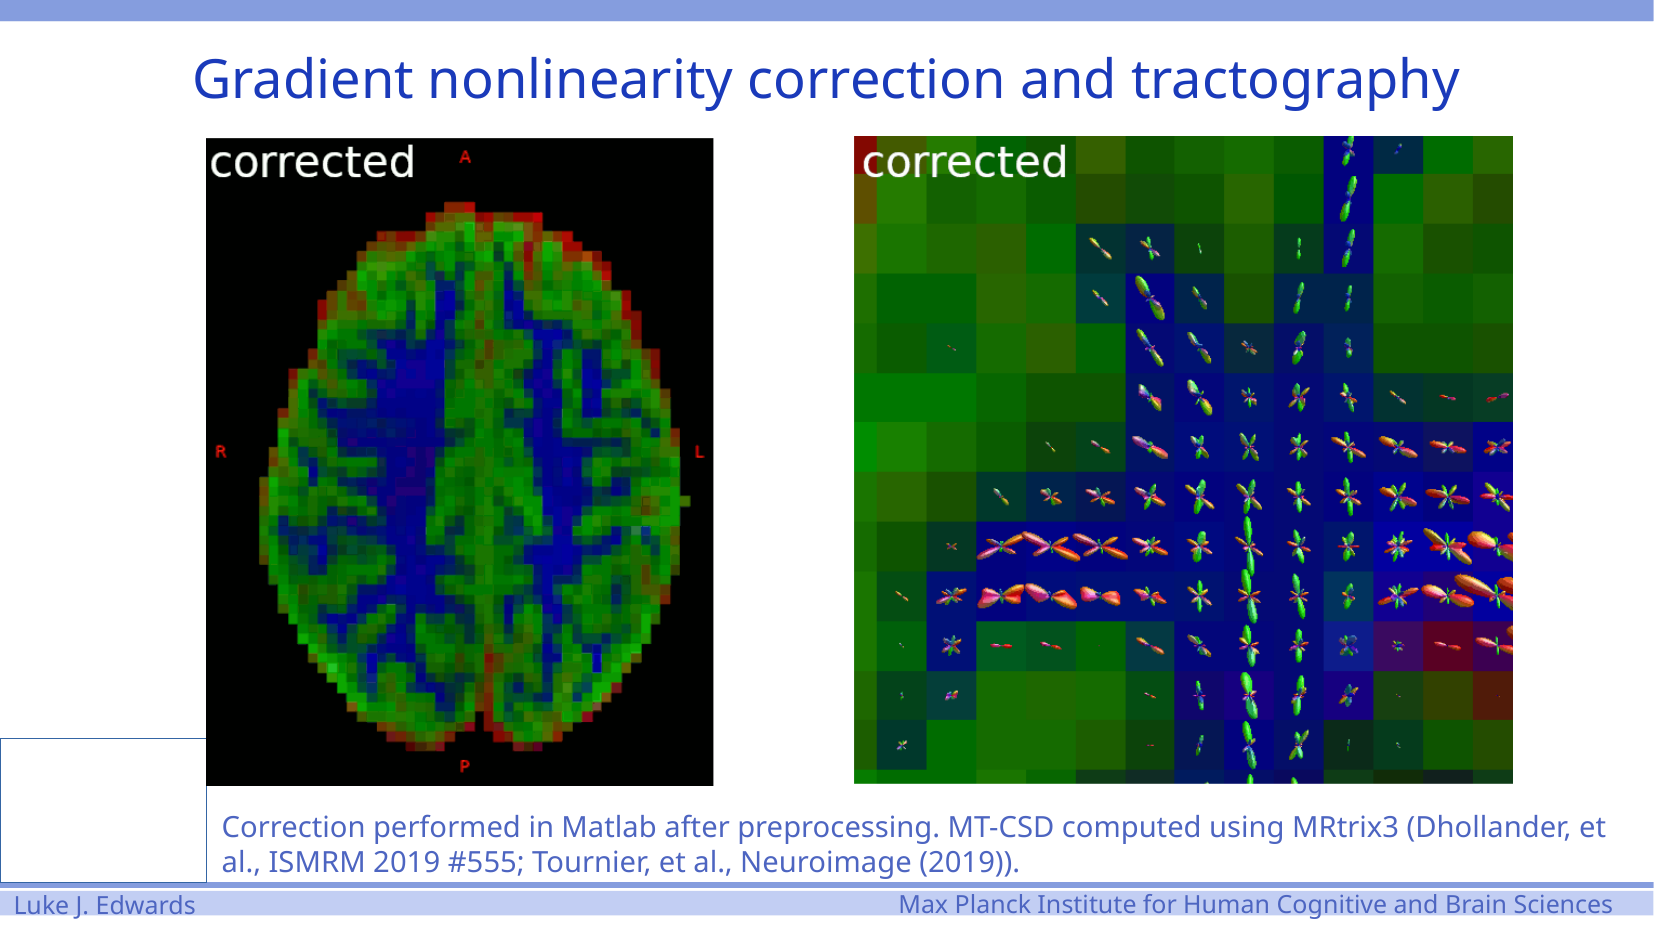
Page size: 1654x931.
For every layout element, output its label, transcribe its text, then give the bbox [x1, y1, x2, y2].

title Gradient nonlinearity correction and tractography [82, 37, 1571, 126]
picture [206, 136, 1513, 786]
list Correction performed in Matlab after preprocessing. MT-CSD computed using MRtrix3 (Dhollander, et al., ISMRM 2019 #555; Tournier, et al., Neuroimage (2019)). [206, 801, 1648, 886]
